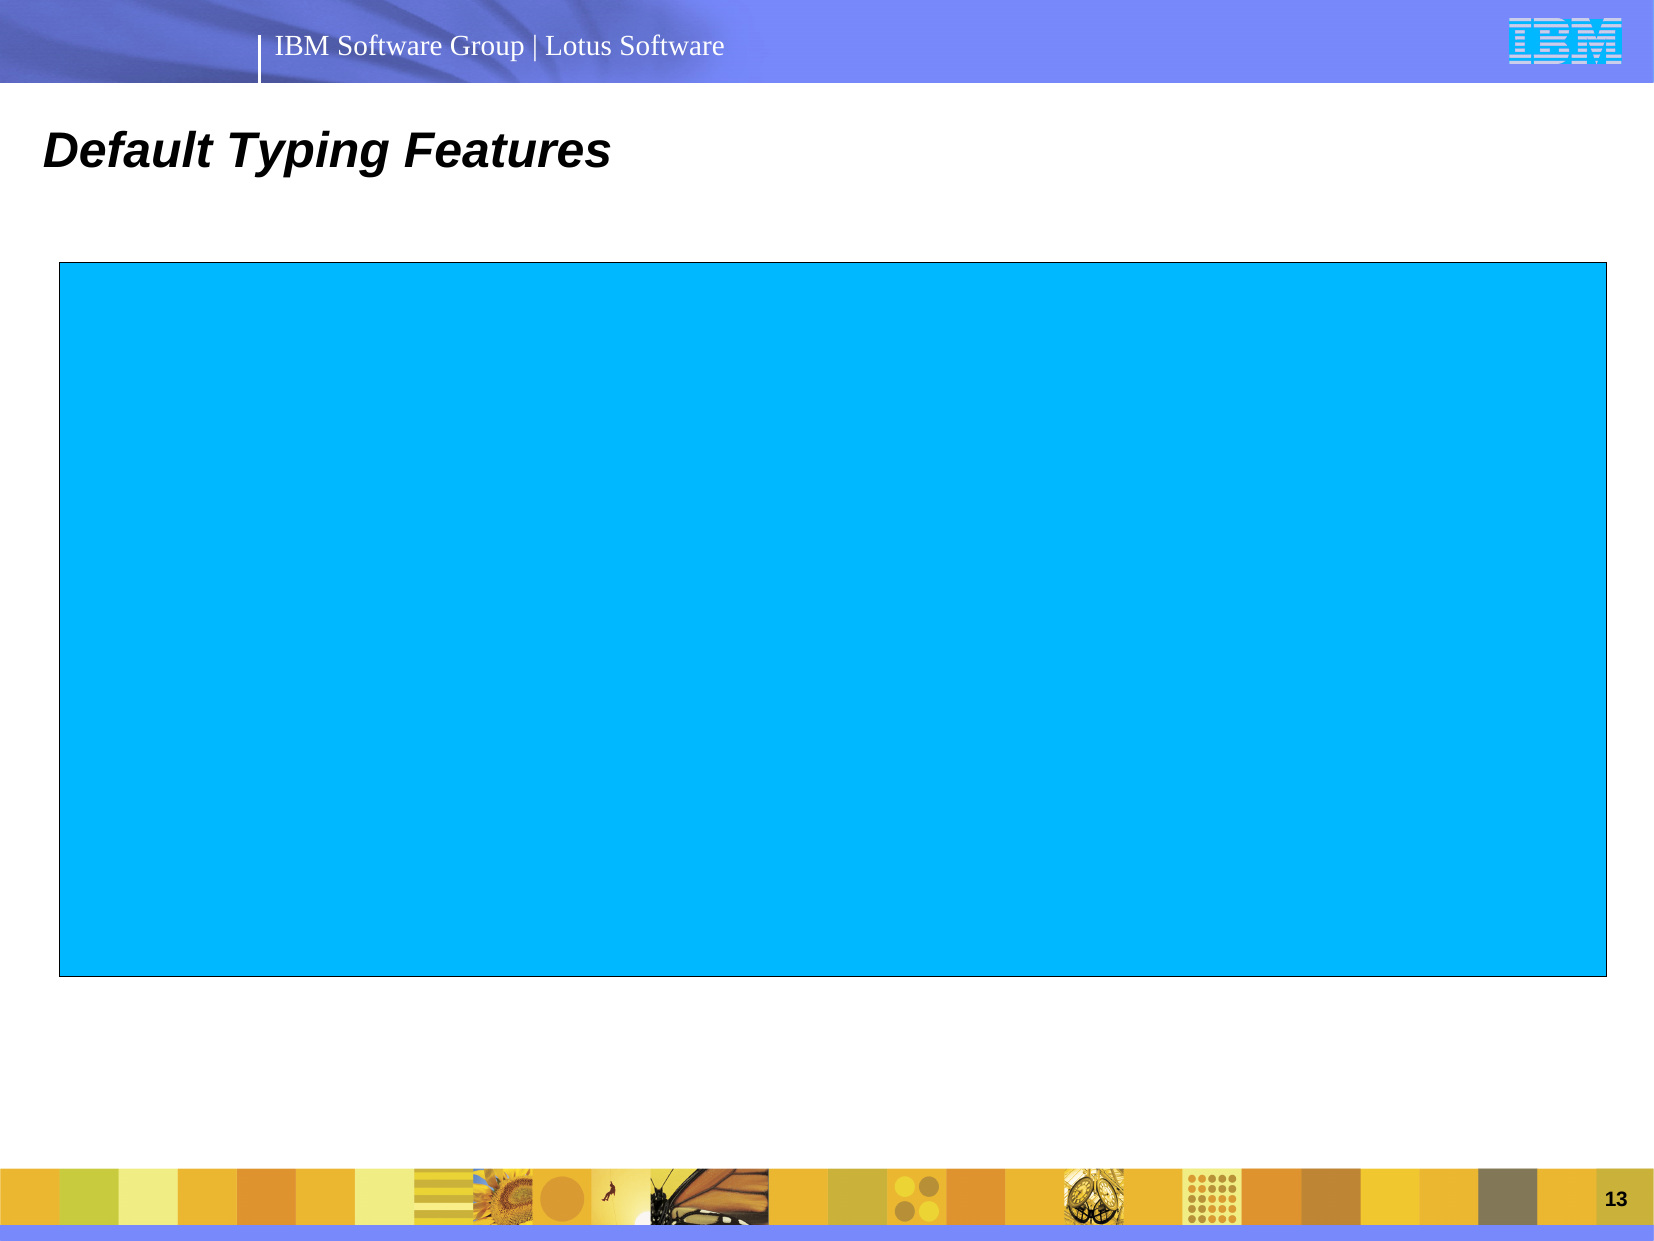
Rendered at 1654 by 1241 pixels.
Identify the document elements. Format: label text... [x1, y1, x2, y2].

chart [59, 262, 1607, 977]
list [63, 258, 1470, 262]
picture [0, 1168, 1654, 1225]
title Default Typing Features [27, 117, 1519, 223]
picture [0, 0, 1654, 83]
